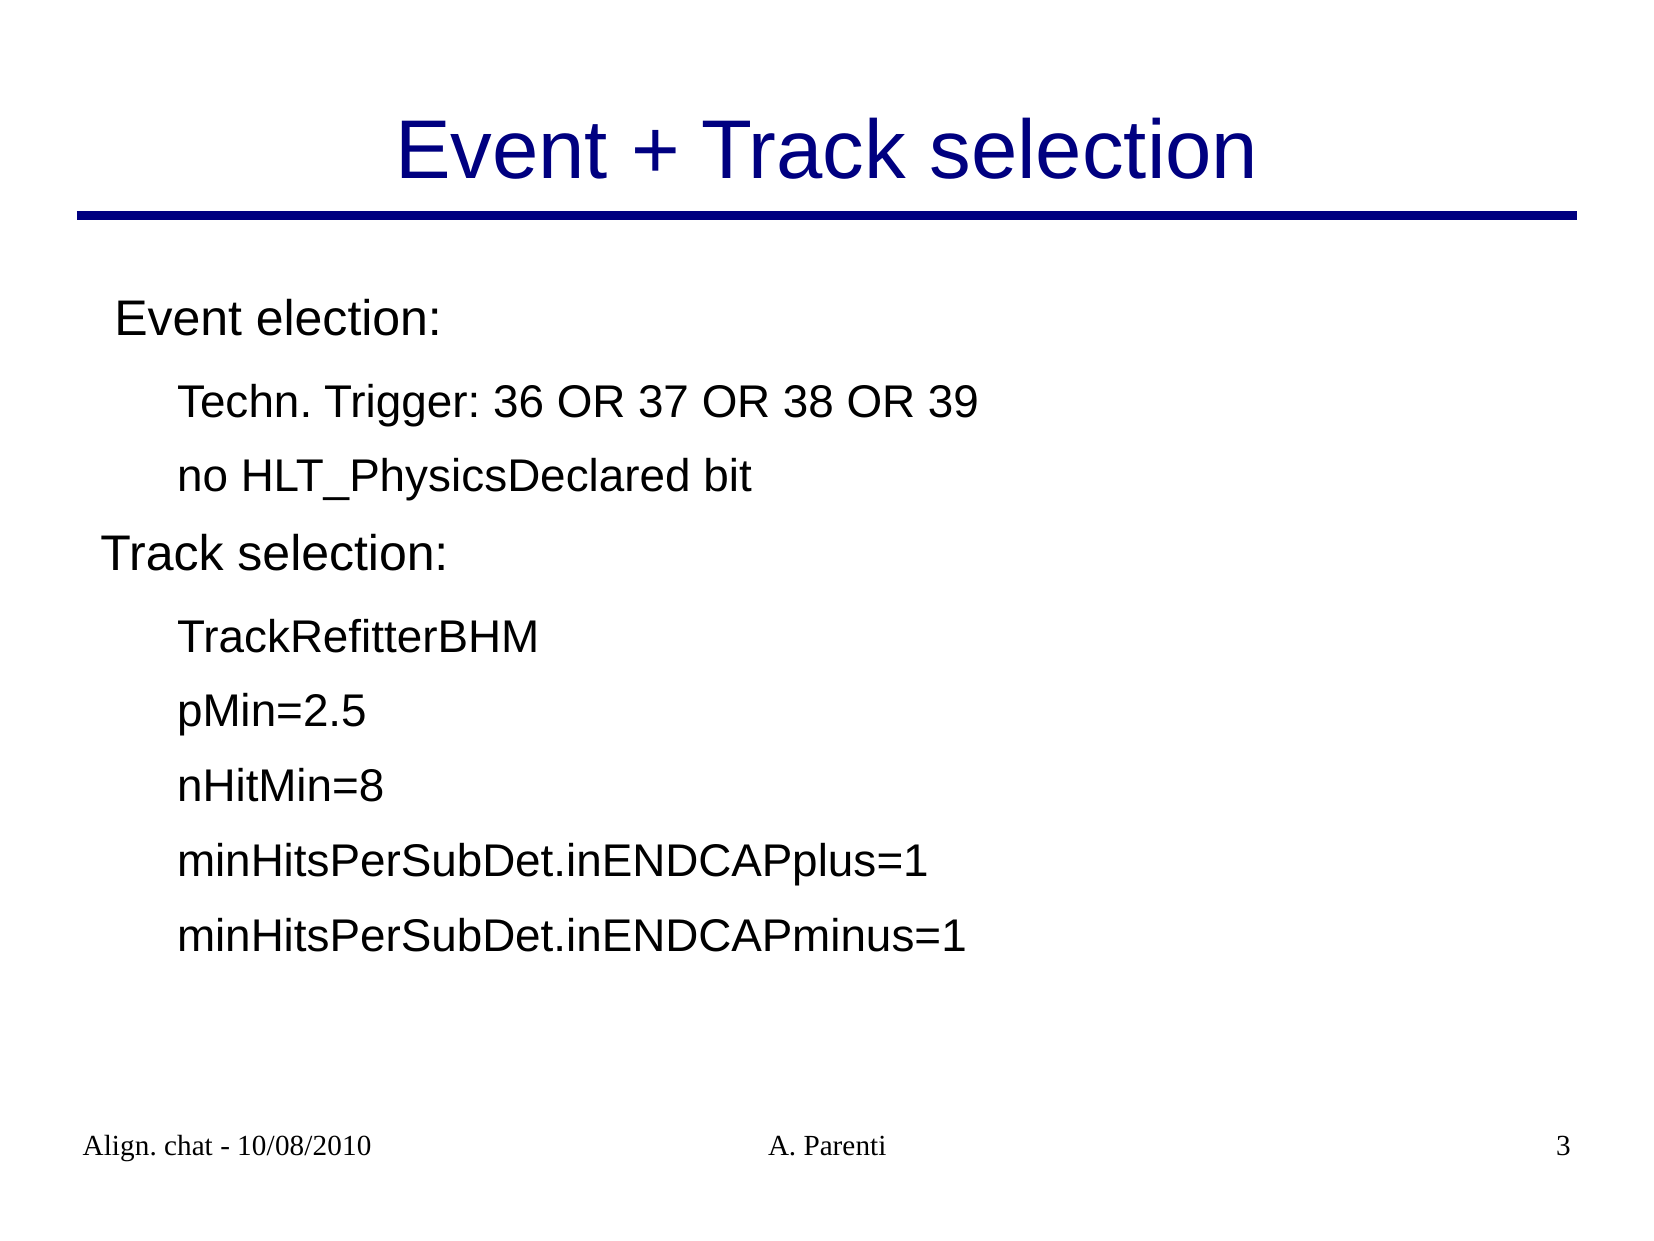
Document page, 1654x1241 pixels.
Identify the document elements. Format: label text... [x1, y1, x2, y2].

list Event election: Techn. Trigger: 36 OR 37 OR 38 OR 39 no HLT_PhysicsDeclared bit Track selection: TrackRefitterBHM pMin=2.5 nHitMin=8 minHitsPerSubDet.inENDCAPplus=1 minHitsPerSubDet.inENDCAPminus=1 [82, 290, 1571, 962]
title Event + Track selection [82, 75, 1571, 226]
